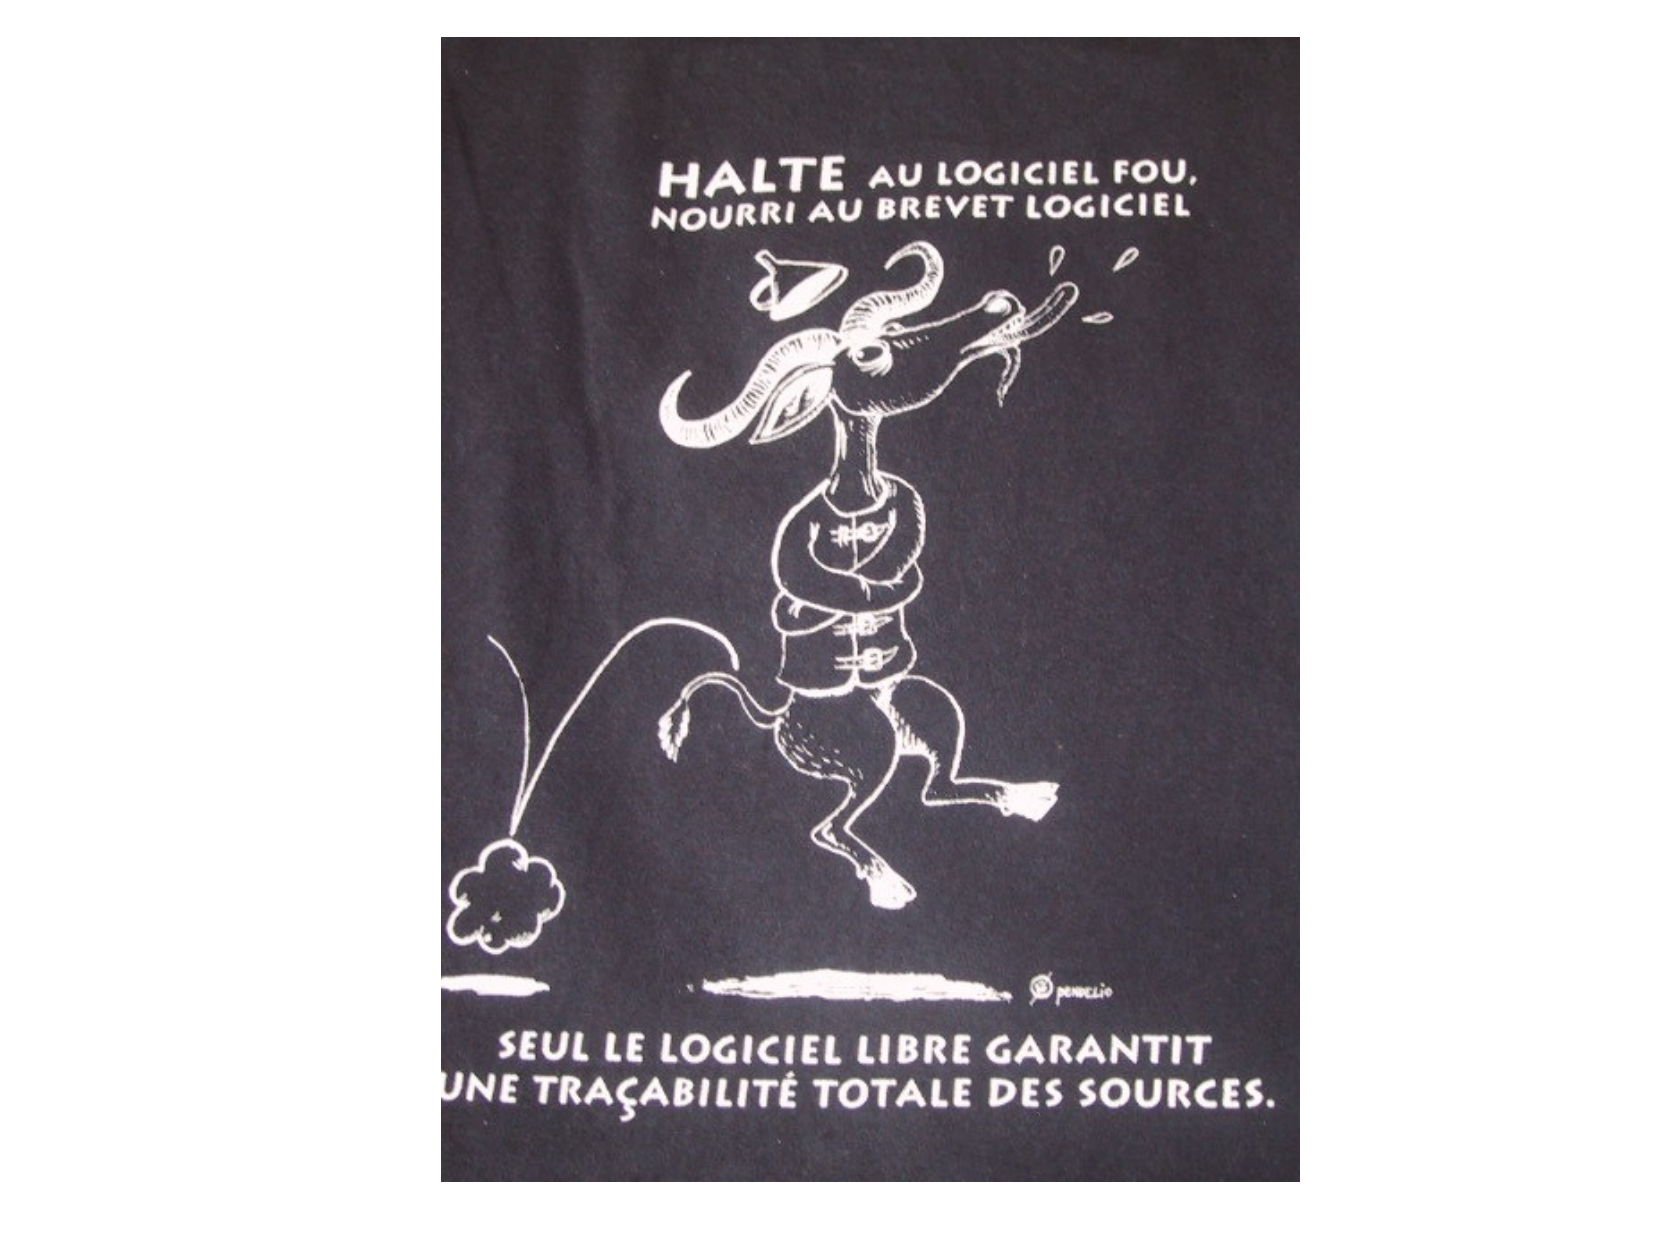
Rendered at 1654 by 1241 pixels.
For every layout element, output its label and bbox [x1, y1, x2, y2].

picture [441, 37, 1300, 1182]
